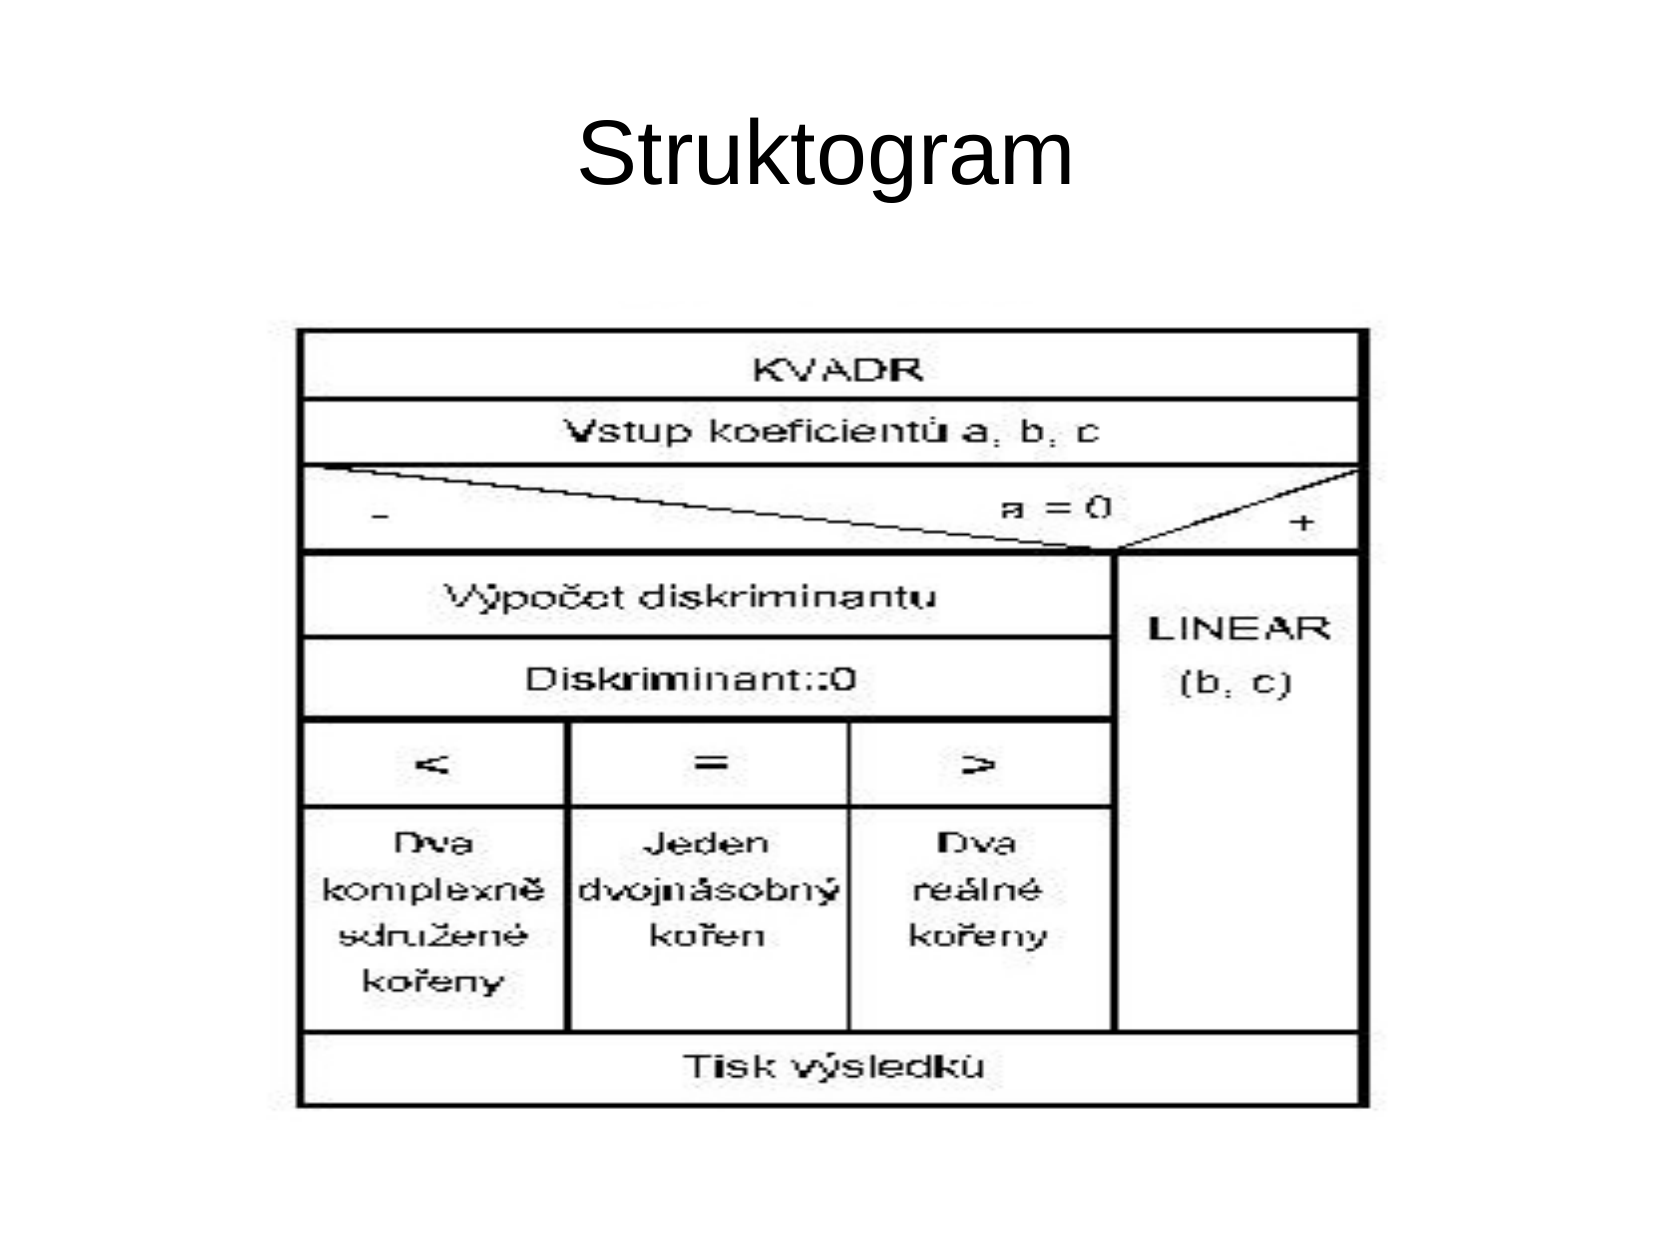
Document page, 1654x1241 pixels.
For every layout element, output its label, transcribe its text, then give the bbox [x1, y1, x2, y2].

picture [206, 301, 1447, 1152]
title Struktogram [82, 49, 1571, 257]
